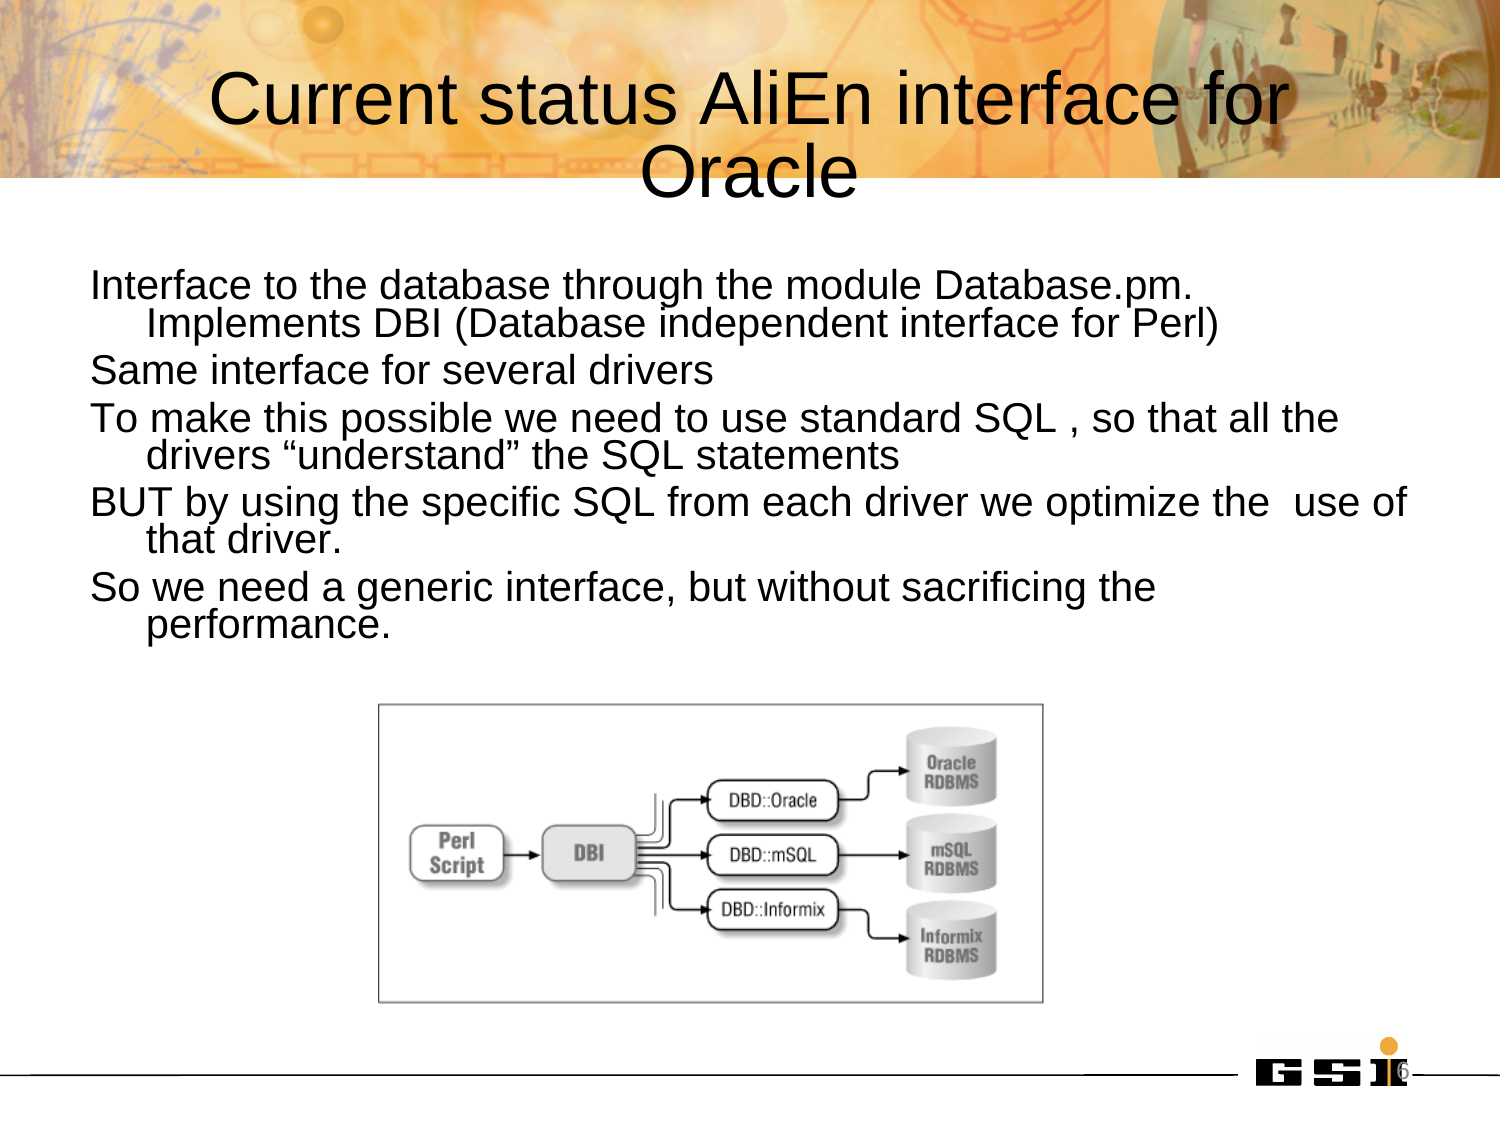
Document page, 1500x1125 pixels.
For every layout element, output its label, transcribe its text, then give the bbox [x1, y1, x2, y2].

text_box Current status AliEn interface for Oracle [75, 31, 1426, 247]
picture [1256, 1037, 1407, 1042]
picture [378, 703, 1045, 1005]
picture [0, 0, 1500, 178]
text_box 13 [1074, 1042, 1425, 1103]
text_box Interface to the database through the module Database.pm. Implements DBI (Database independent interface for Perl) Same interface for several drivers To make this possible we need to use standard SQL , so that all the drivers “understand” the SQL statements BUT by using the specific SQL from each driver we optimize the use of that driver. So we need a generic interface, but without sacrificing the performance. [75, 262, 1426, 704]
